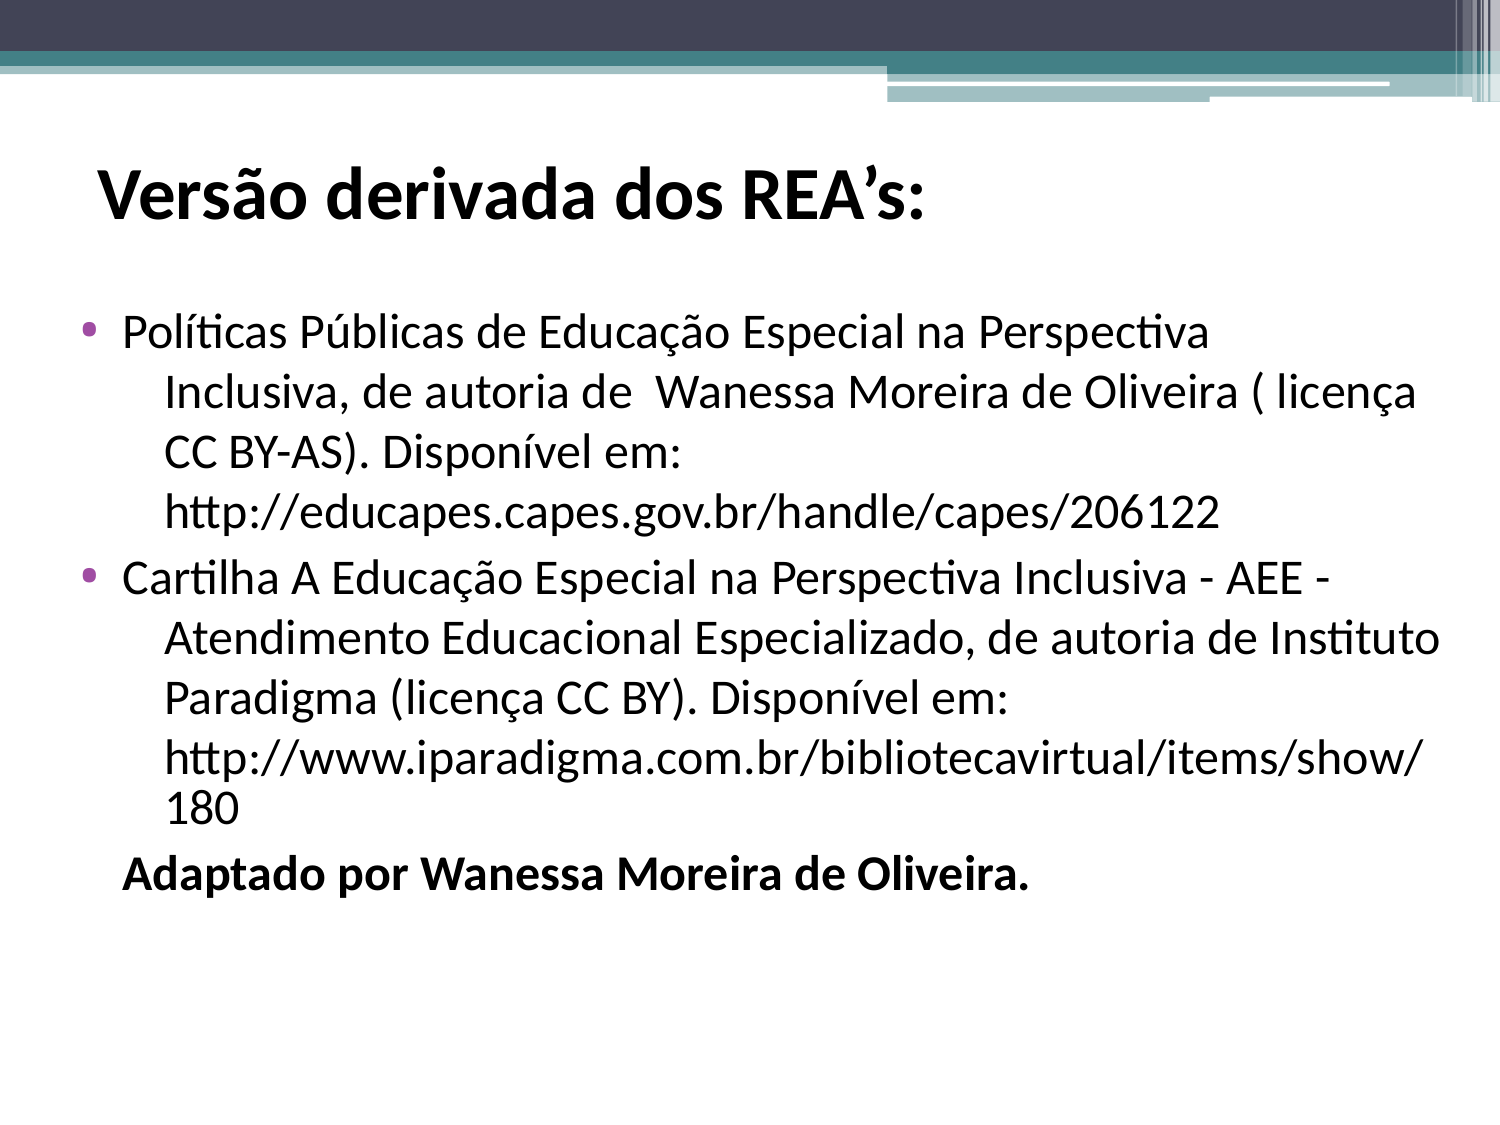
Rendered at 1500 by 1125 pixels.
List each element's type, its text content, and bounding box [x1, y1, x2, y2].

list Políticas Públicas de Educação Especial na Perspectiva Inclusiva, de autoria de Wanessa Moreira de Oliveira ( licença CC BY-AS). Disponível em: http://educapes.capes.gov.br/handle/capes/206122 Cartilha A Educação Especial na Perspectiva Inclusiva - AEE - Atendimento Educacional Especializado, de autoria de Instituto Paradigma (licença CC BY). Disponível em: http://www.iparadigma.com.br/bibliotecavirtual/items/show/180 Adaptado por Wanessa Moreira de Oliveira. [29, 290, 1465, 1125]
title Versão derivada dos REA’s: [82, 101, 1433, 277]
